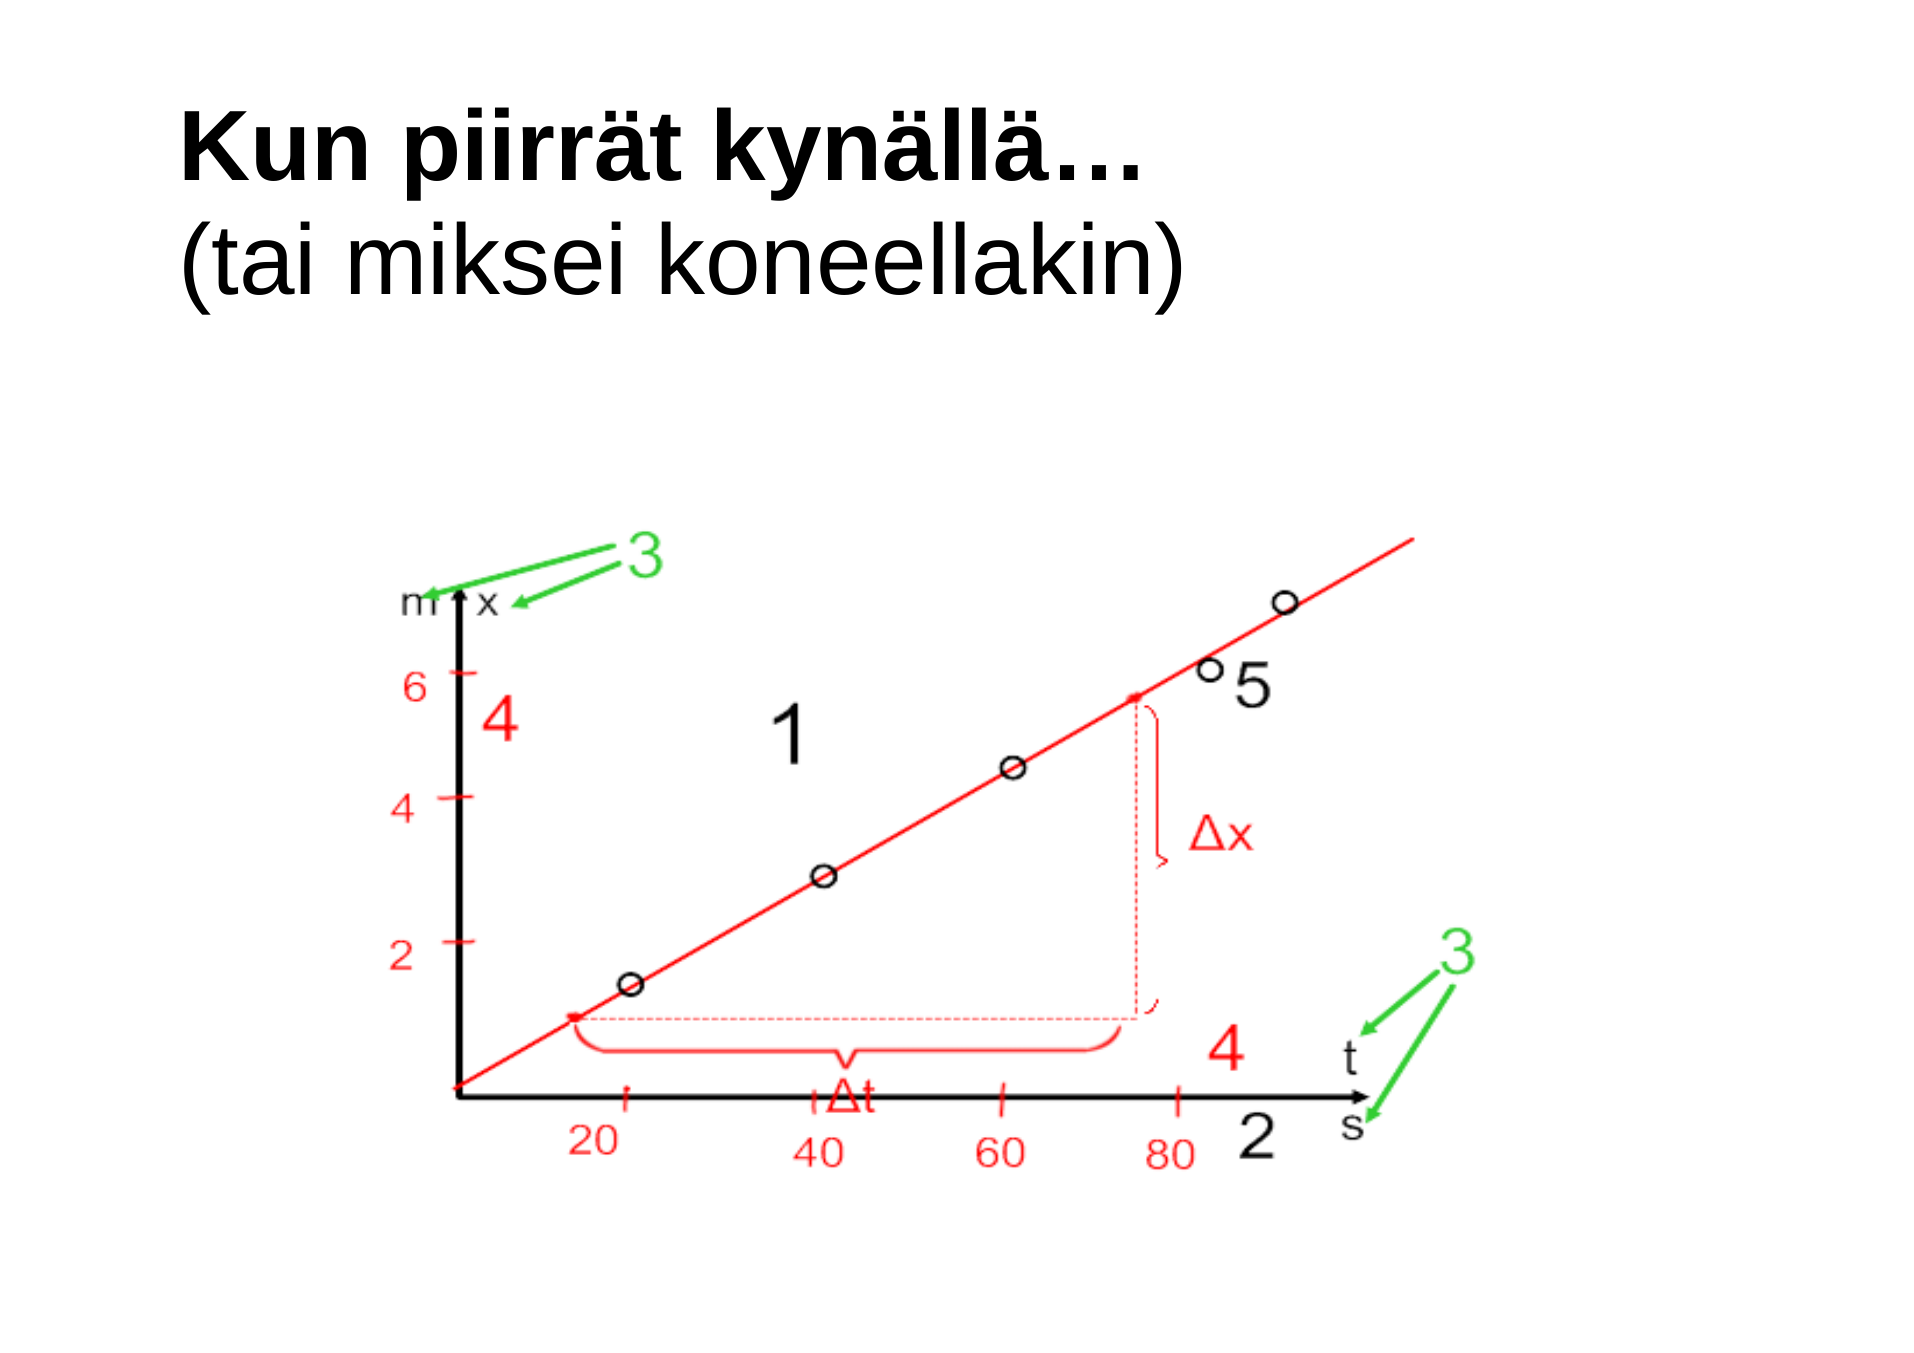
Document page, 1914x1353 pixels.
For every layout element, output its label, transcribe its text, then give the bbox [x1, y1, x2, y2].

text_box Kun piirrät kynällä… (tai miksei koneellakin) [163, 77, 1654, 216]
picture [286, 403, 1596, 1263]
